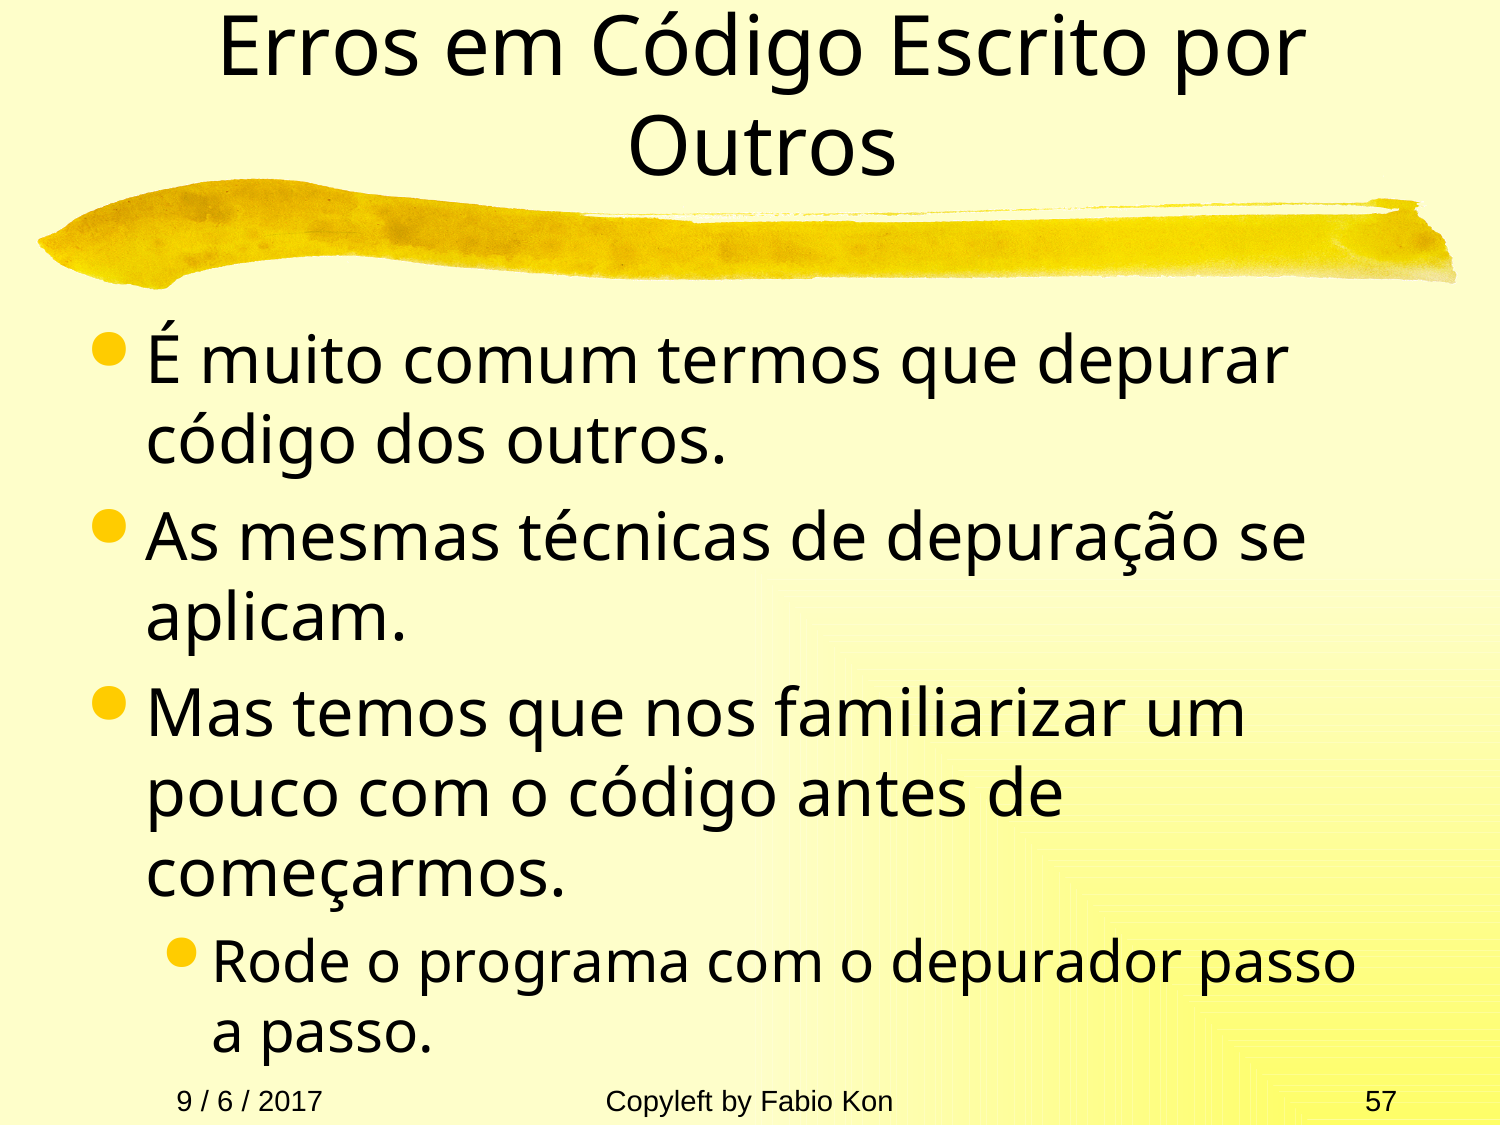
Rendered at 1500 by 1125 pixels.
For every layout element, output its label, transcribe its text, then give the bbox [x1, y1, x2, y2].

list É muito comum termos que depurar código dos outros. As mesmas técnicas de depuração se aplicam. Mas temos que nos familiarizar um pouco com o código antes de começarmos. Rode o programa com o depurador passo a passo. [74, 309, 1417, 994]
picture [24, 174, 1463, 297]
title Erros em Código Escrito por Outros [125, 0, 1401, 200]
